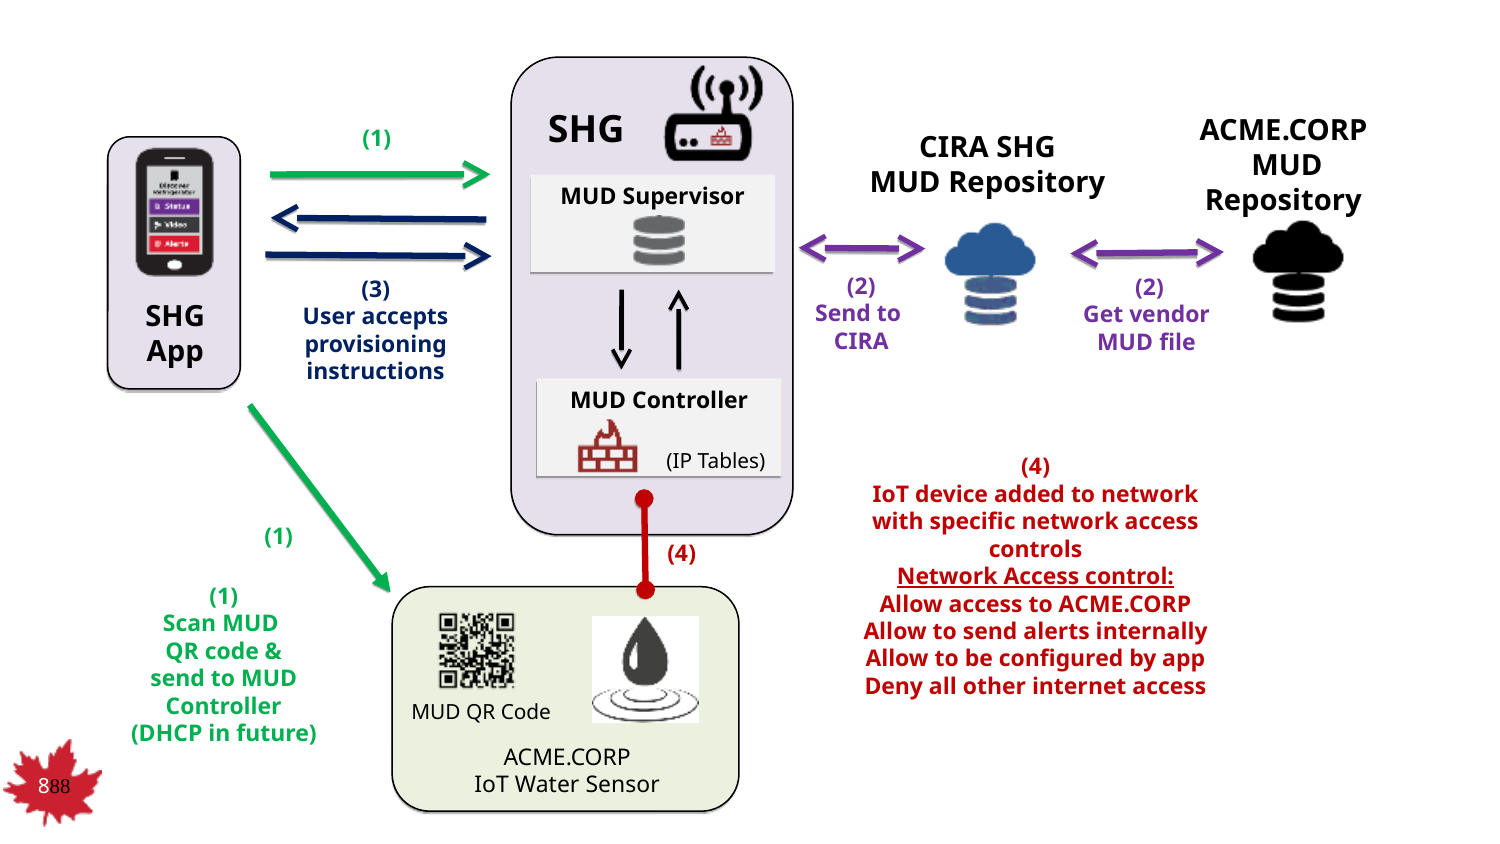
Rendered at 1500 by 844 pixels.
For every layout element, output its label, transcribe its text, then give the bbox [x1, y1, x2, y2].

text_box [107, 136, 241, 389]
text_box SHG [533, 97, 640, 158]
picture [623, 215, 691, 275]
text_box [511, 57, 793, 535]
text_box (1) Scan MUD QR code & send to MUD Controller (DHCP in future) [116, 573, 332, 754]
picture [939, 207, 1042, 335]
text_box CIRA SHG MUD Repository [854, 121, 1121, 207]
text_box (4) [652, 530, 711, 574]
text_box (4) IoT device added to network with specific network access controls Network Access control: Allow access to ACME.CORP Allow to send alerts internally Allow to be configured by app Deny all other internet access [832, 444, 1239, 734]
picture [3, 739, 102, 827]
text_box (3) User accepts provisioning instructions [287, 266, 464, 392]
text_box MUD Supervisor [530, 174, 775, 272]
picture [659, 58, 769, 169]
text_box (1) [249, 514, 308, 557]
text_box ACME.CORP MUD Repository [1184, 103, 1383, 224]
picture [429, 603, 525, 691]
slide_number <number><number><number> [9, 763, 100, 809]
text_box MUD QR Code [396, 691, 566, 732]
text_box (1) [347, 116, 407, 159]
text_box SHG App [130, 290, 220, 376]
picture [133, 145, 217, 280]
picture [592, 616, 699, 723]
text_box (2) Send to CIRA [800, 263, 923, 362]
text_box MUD Controller [536, 378, 782, 476]
picture [1247, 224, 1350, 332]
picture [572, 410, 644, 482]
text_box [392, 586, 739, 812]
text_box (IP Tables) [651, 440, 781, 481]
text_box (2) Get vendor MUD file [1068, 265, 1231, 363]
text_box ACME.CORP IoT Water Sensor [459, 734, 675, 805]
